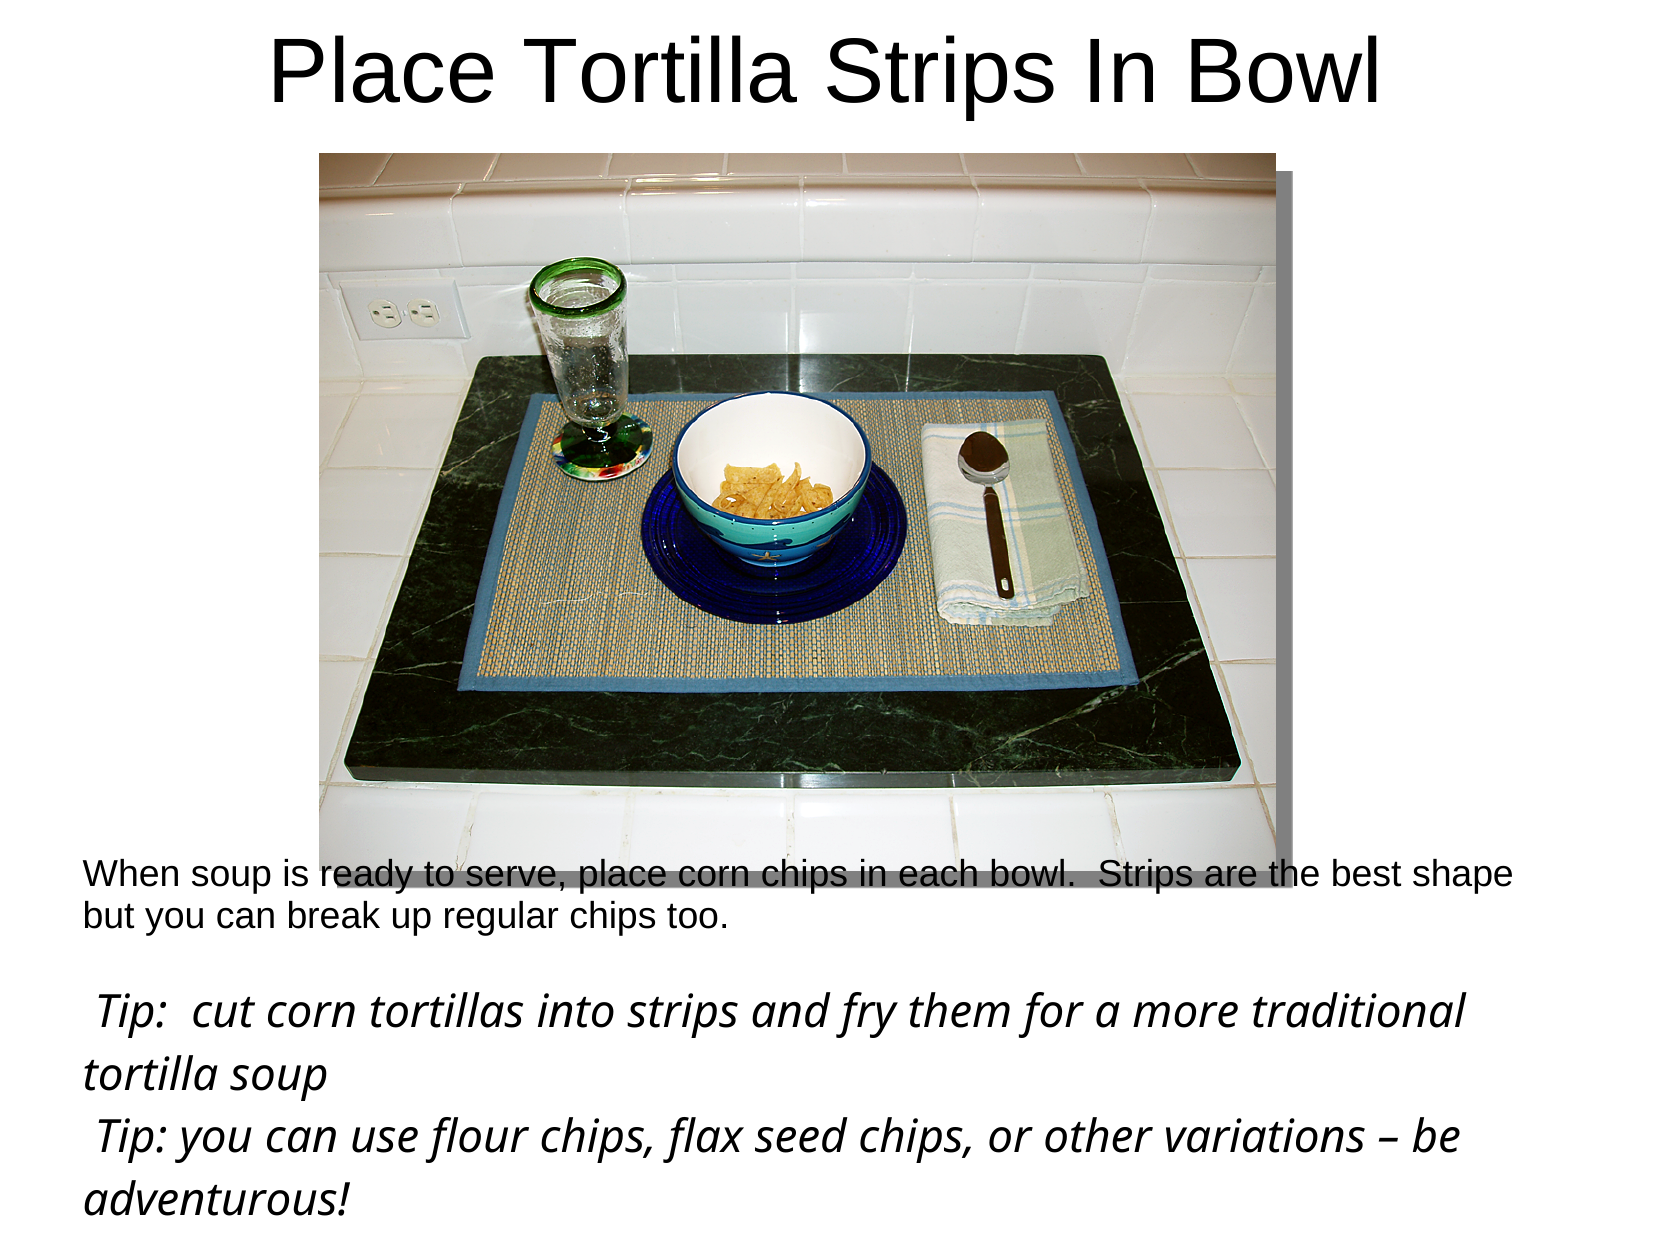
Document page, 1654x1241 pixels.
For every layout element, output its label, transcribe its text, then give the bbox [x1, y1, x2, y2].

subtitle When soup is ready to serve, place corn chips in each bowl. Strips are the best shape but you can break up regular chips too. Tip: cut corn tortillas into strips and fry them for a more traditional tortilla soup Tip: you can use flour chips, flax seed chips, or other variations – be adventurous! [82, 921, 1571, 1223]
title Place Tortilla Strips In Bowl [82, 19, 1571, 123]
picture [319, 153, 1276, 871]
